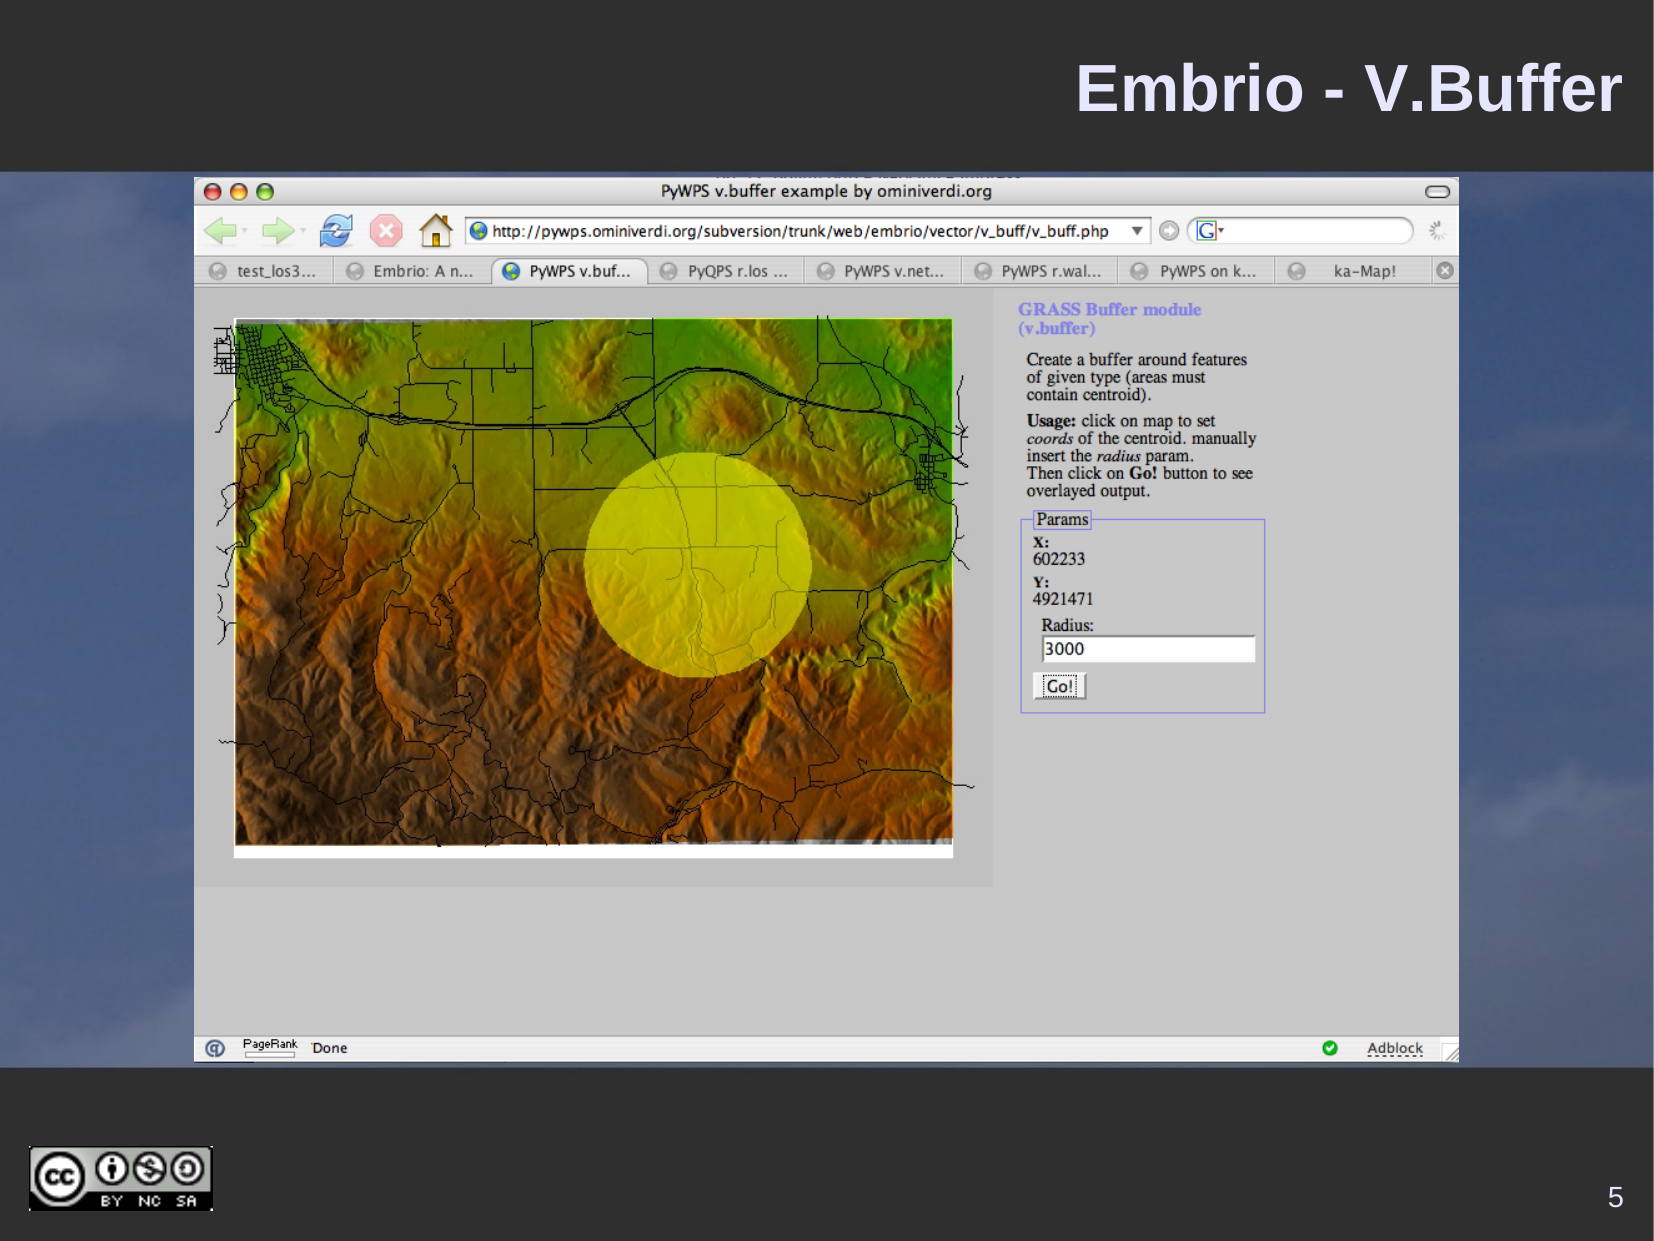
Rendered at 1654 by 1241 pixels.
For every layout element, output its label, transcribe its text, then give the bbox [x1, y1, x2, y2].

title Embrio - V.Buffer [29, 29, 1625, 148]
picture [0, 0, 1654, 1241]
